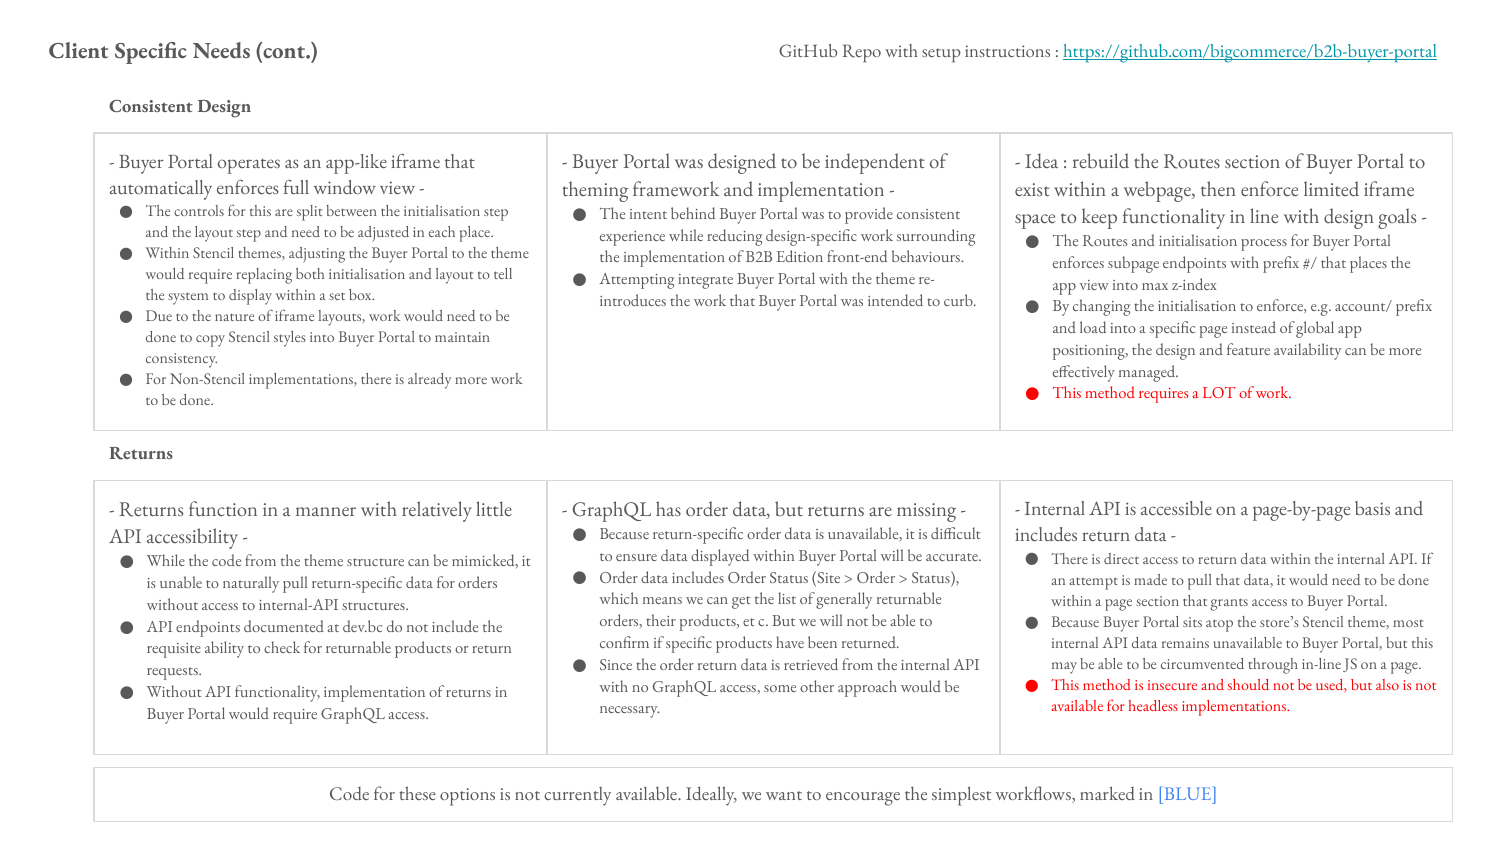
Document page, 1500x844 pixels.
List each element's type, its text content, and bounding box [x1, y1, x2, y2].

text_box GitHub Repo with setup instructions : https://github.com/bigcommerce/b2b-buyer-portal [763, 24, 1453, 79]
text_box Consistent Design [94, 78, 329, 132]
text_box - Buyer Portal operates as an app-like iframe that automatically enforces full window view - The controls for this are split between the initialisation step and the layout step and need to be adjusted in each place. Within Stencil themes, adjusting the Buyer Portal to the theme would require replacing both initialisation and layout to tell the system to display within a set box. Due to the nature of iframe layouts, work would need to be done to copy Stencil styles into Buyer Portal to maintain consistency. For Non-Stencil implementations, there is already more work to be done. [94, 132, 546, 431]
text_box Code for these options is not currently available. Ideally, we want to encourage the simplest workflows, marked in [BLUE] [94, 767, 1453, 822]
text_box - Buyer Portal was designed to be independent of theming framework and implementation - The intent behind Buyer Portal was to provide consistent experience while reducing design-specific work surrounding the implementation of B2B Edition front-end behaviours. Attempting integrate Buyer Portal with the theme re-introduces the work that Buyer Portal was intended to curb. [546, 132, 999, 431]
text_box Client Specific Needs (cont.) [33, 24, 473, 79]
text_box - Internal API is accessible on a page-by-page basis and includes return data - There is direct access to return data within the internal API. If an attempt is made to pull that data, it would need to be done within a page section that grants access to Buyer Portal. Because Buyer Portal sits atop the store’s Stencil theme, most internal API data remains unavailable to Buyer Portal, but this may be able to be circumvented through in-line JS on a page. This method is insecure and should not be used, but also is not available for headless implementations. [999, 480, 1453, 755]
text_box - Idea : rebuild the Routes section of Buyer Portal to exist within a webpage, then enforce limited iframe space to keep functionality in line with design goals - The Routes and initialisation process for Buyer Portal enforces subpage endpoints with prefix #/ that places the app view into max z-index By changing the initialisation to enforce, e.g. account/ prefix and load into a specific page instead of global app positioning, the design and feature availability can be more effectively managed. This method requires a LOT of work. [999, 132, 1453, 431]
text_box Returns [94, 426, 306, 480]
text_box - Returns function in a manner with relatively little API accessibility - While the code from the theme structure can be mimicked, it is unable to naturally pull return-specific data for orders without access to internal-API structures. API endpoints documented at dev.bc do not include the requisite ability to check for returnable products or return requests. Without API functionality, implementation of returns in Buyer Portal would require GraphQL access. [94, 480, 546, 755]
text_box - GraphQL has order data, but returns are missing - Because return-specific order data is unavailable, it is difficult to ensure data displayed within Buyer Portal will be accurate. Order data includes Order Status (Site > Order > Status), which means we can get the list of generally returnable orders, their products, et c. But we will not be able to confirm if specific products have been returned. Since the order return data is retrieved from the internal API with no GraphQL access, some other approach would be necessary. [546, 480, 999, 755]
